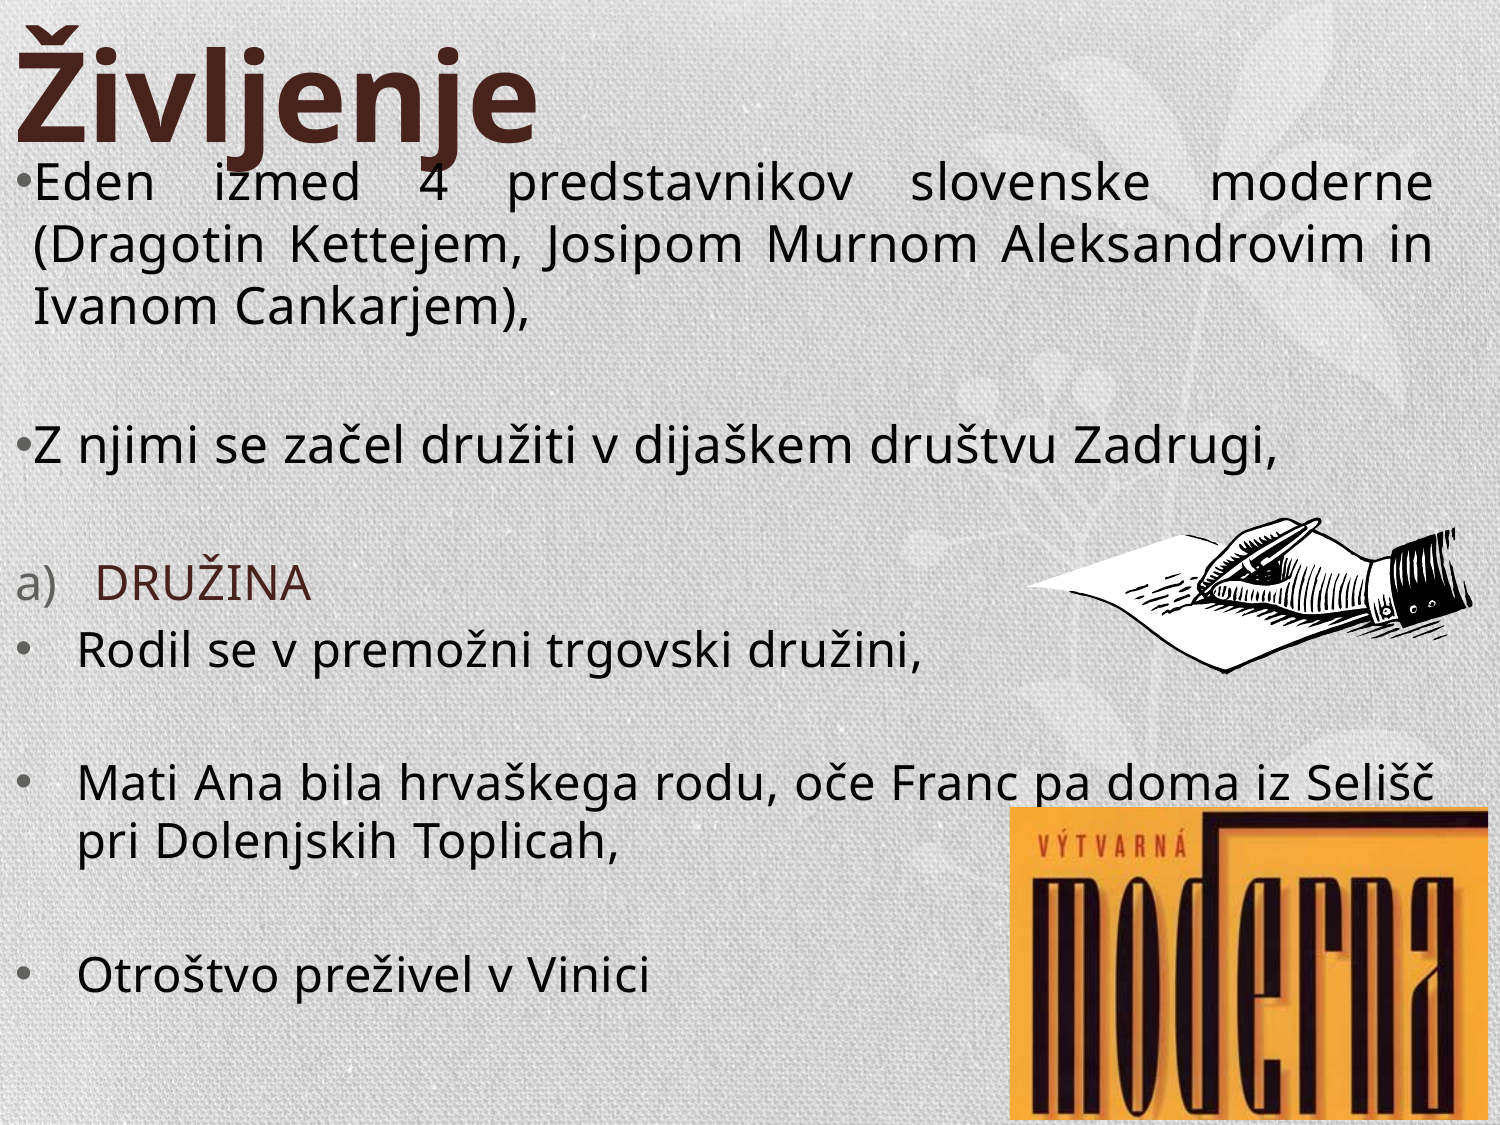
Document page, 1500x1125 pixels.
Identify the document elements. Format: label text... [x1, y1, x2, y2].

picture [0, 0, 1500, 1125]
title Življenje [0, 0, 1410, 141]
list Eden izmed 4 predstavnikov slovenske moderne (Dragotin Kettejem, Josipom Murnom Aleksandrovim in Ivanom Cankarjem), Z njimi se začel družiti v dijaškem društvu Zadrugi, DRUŽINA Rodil se v premožni trgovski družini, Mati Ana bila hrvaškega rodu, oče Franc pa doma iz Selišč pri Dolenjskih Toplicah, Otroštvo preživel v Vinici [0, 141, 1453, 1016]
